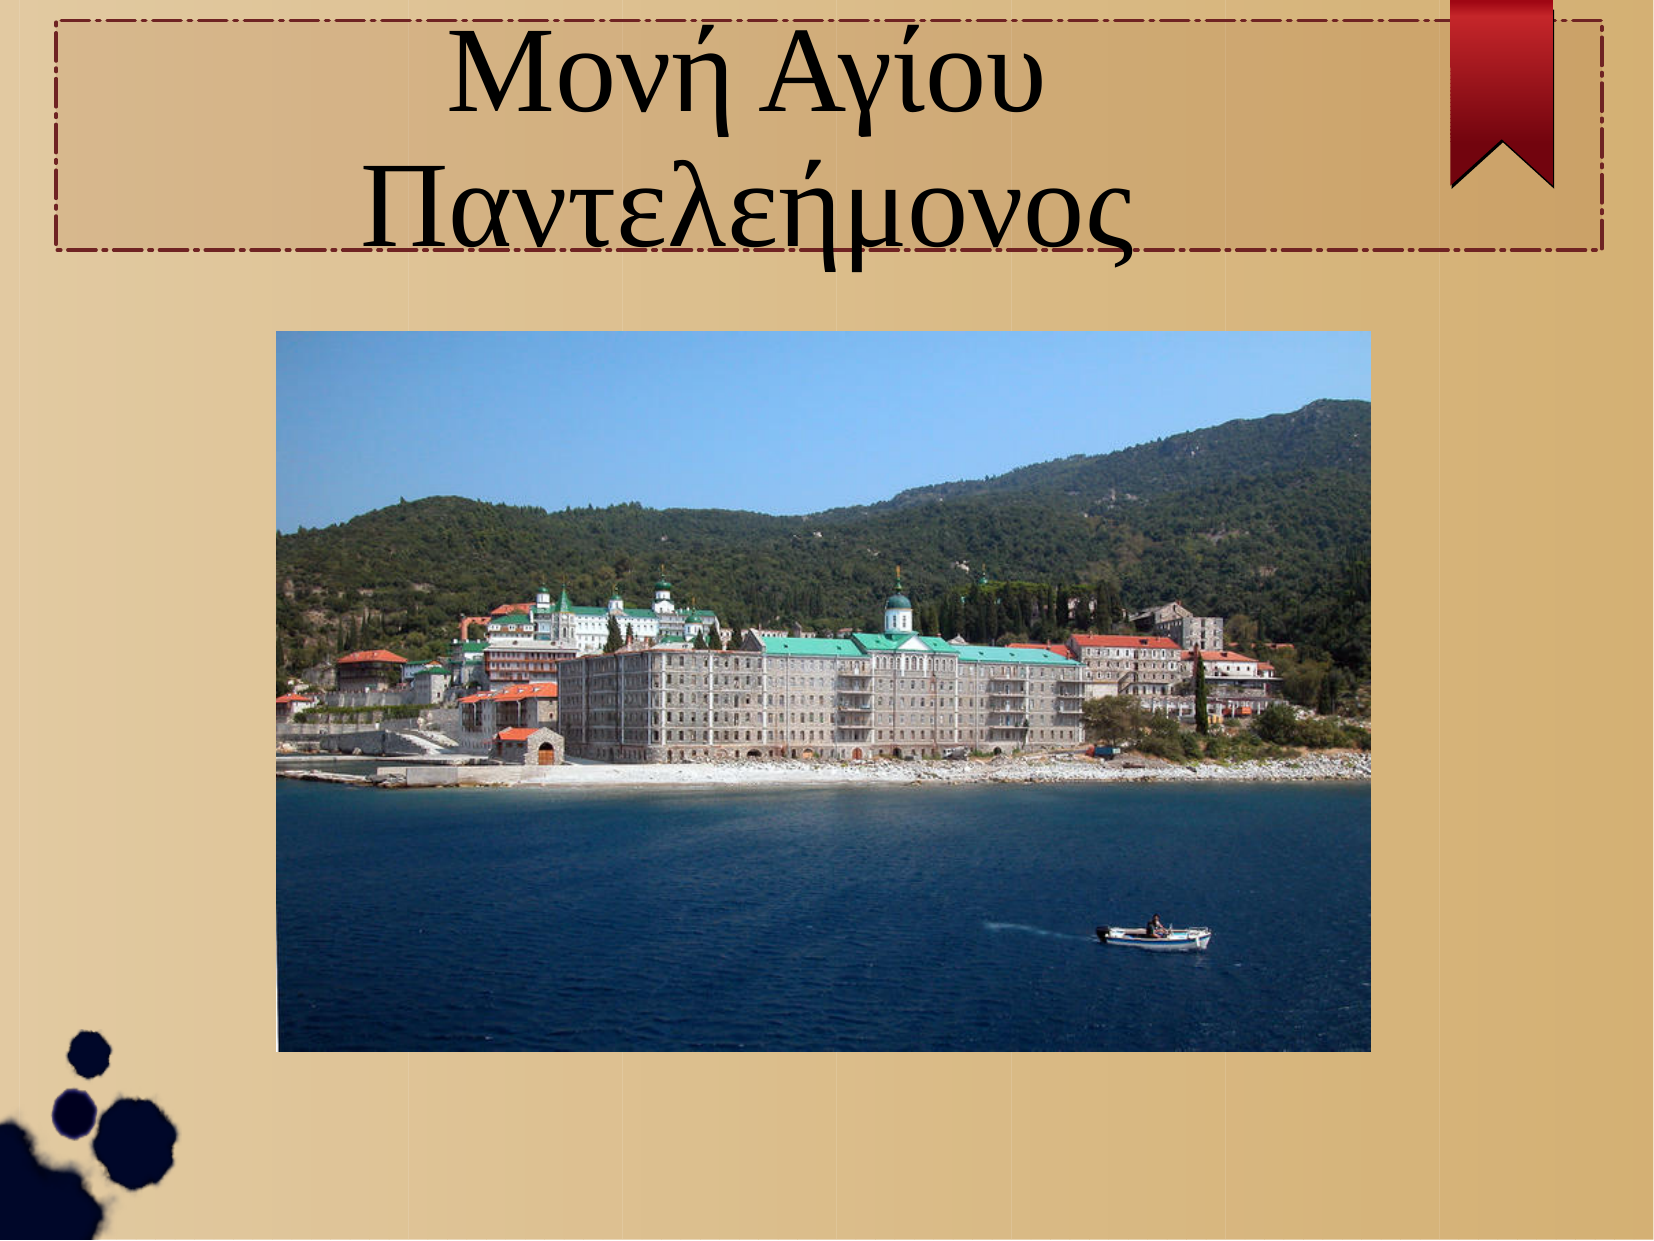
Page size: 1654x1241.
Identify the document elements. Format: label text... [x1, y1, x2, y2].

title Μονή Αγίου Παντελεήμονος [82, 2, 1412, 274]
picture [276, 331, 1371, 1052]
